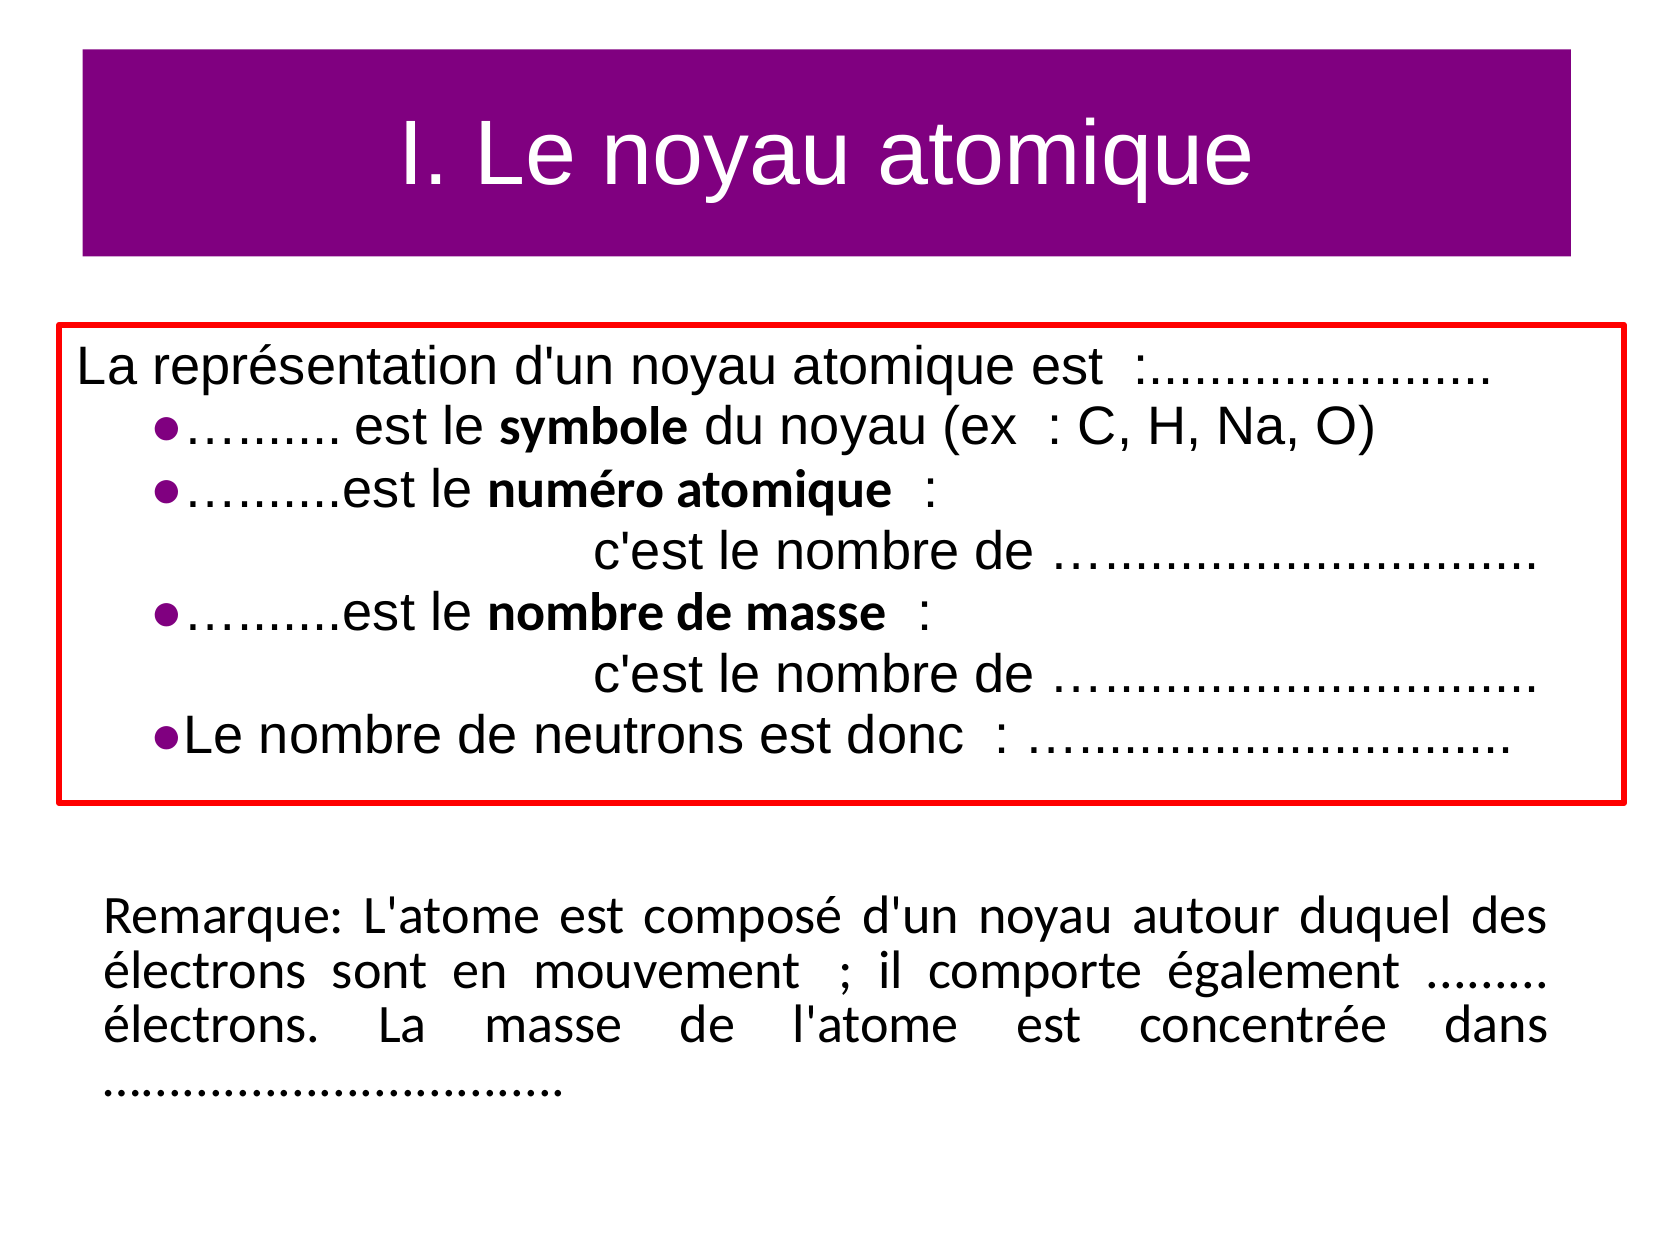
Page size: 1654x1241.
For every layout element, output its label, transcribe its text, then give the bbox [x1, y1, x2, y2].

title I. Le noyau atomique [82, 49, 1571, 257]
text_box La représentation d'un noyau atomique est :....................... ●…....... est le symbole du noyau (ex : C, H, Na, O) ●….......est le numéro atomique : c'est le nombre de …............................. ●….......est le nombre de masse : c'est le nombre de …............................. ●Le nombre de neutrons est donc : …............................. [59, 324, 1625, 804]
text_box Remarque: L'atome est composé d'un noyau autour duquel des électrons sont en mouvement ; il comporte également ......... électrons. La masse de l'atome est concentrée dans …............................... [88, 885, 1565, 1166]
